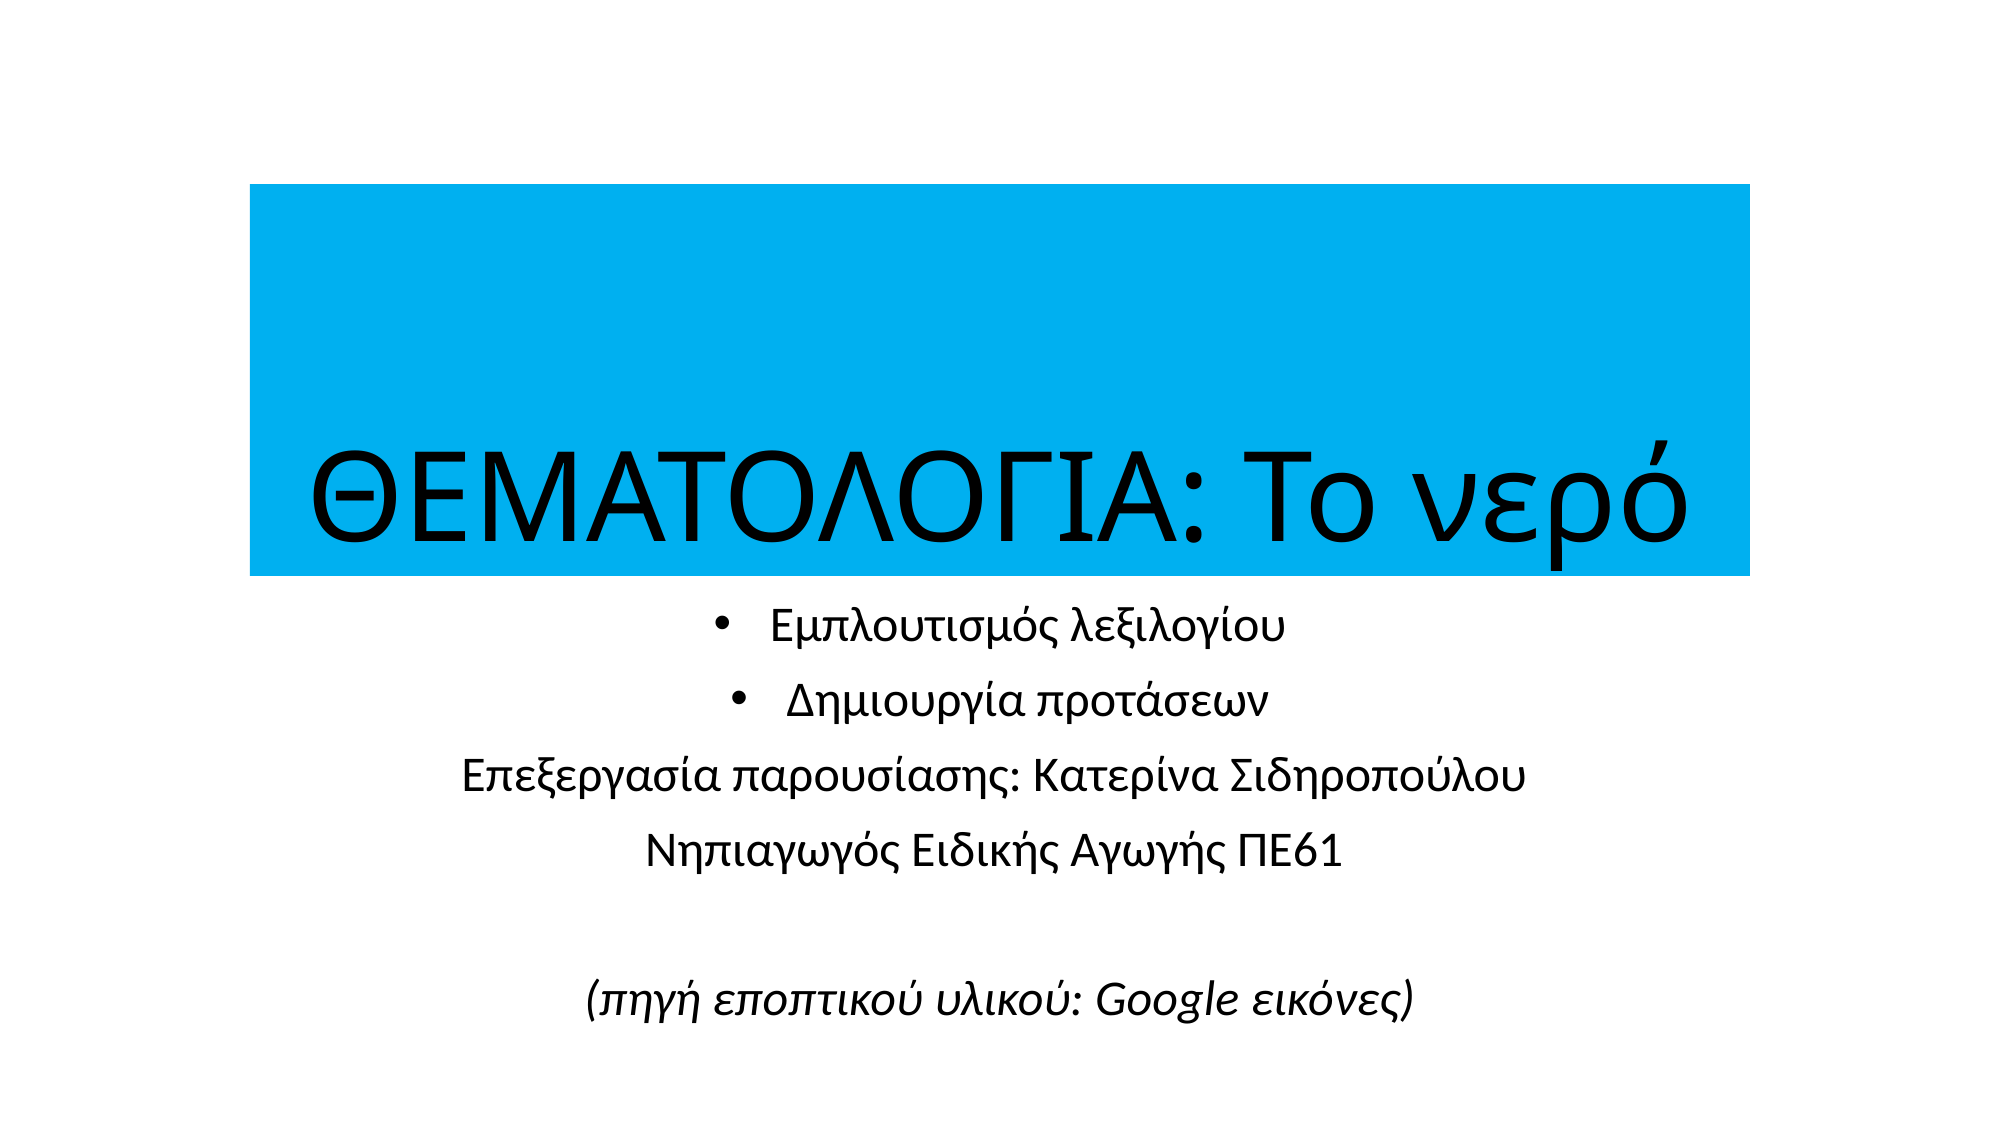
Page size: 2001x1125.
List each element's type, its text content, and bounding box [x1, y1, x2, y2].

title ΘΕΜΑΤΟΛΟΓΙΑ: Το νερό [249, 184, 1750, 576]
subtitle Εμπλουτισμός λεξιλογίου Δημιουργία προτάσεων Επεξεργασία παρουσίασης: Κατερίνα Σιδηροπούλου Νηπιαγωγός Ειδικής Αγωγής ΠΕ61 (πηγή εποπτικού υλικού: Google εικόνες) [249, 590, 1750, 1058]
